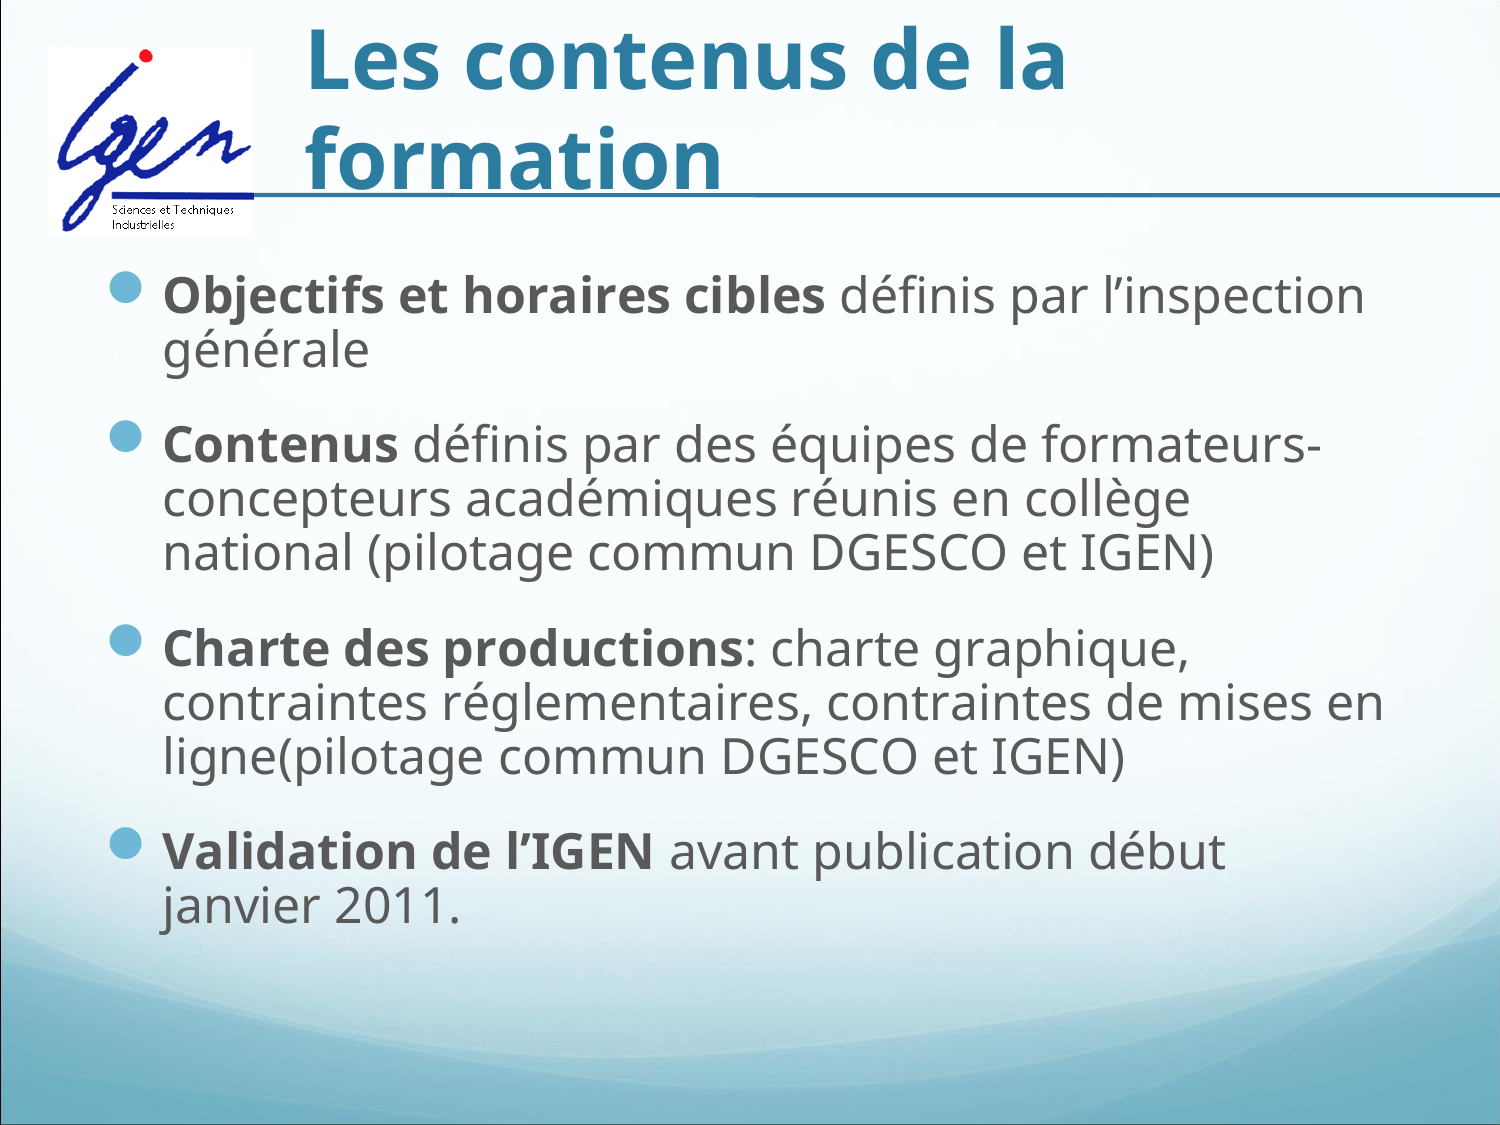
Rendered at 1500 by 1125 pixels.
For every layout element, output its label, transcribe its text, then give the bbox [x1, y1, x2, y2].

picture [0, 0, 1500, 1125]
title Les contenus de la formation [289, 17, 1500, 196]
list Objectifs et horaires cibles définis par l’inspection générale Contenus définis par des équipes de formateurs-concepteurs académiques réunis en collège national (pilotage commun DGESCO et IGEN) Charte des productions: charte graphique, contraintes réglementaires, contraintes de mises en ligne(pilotage commun DGESCO et IGEN) Validation de l’IGEN avant publication début janvier 2011. [90, 262, 1410, 976]
